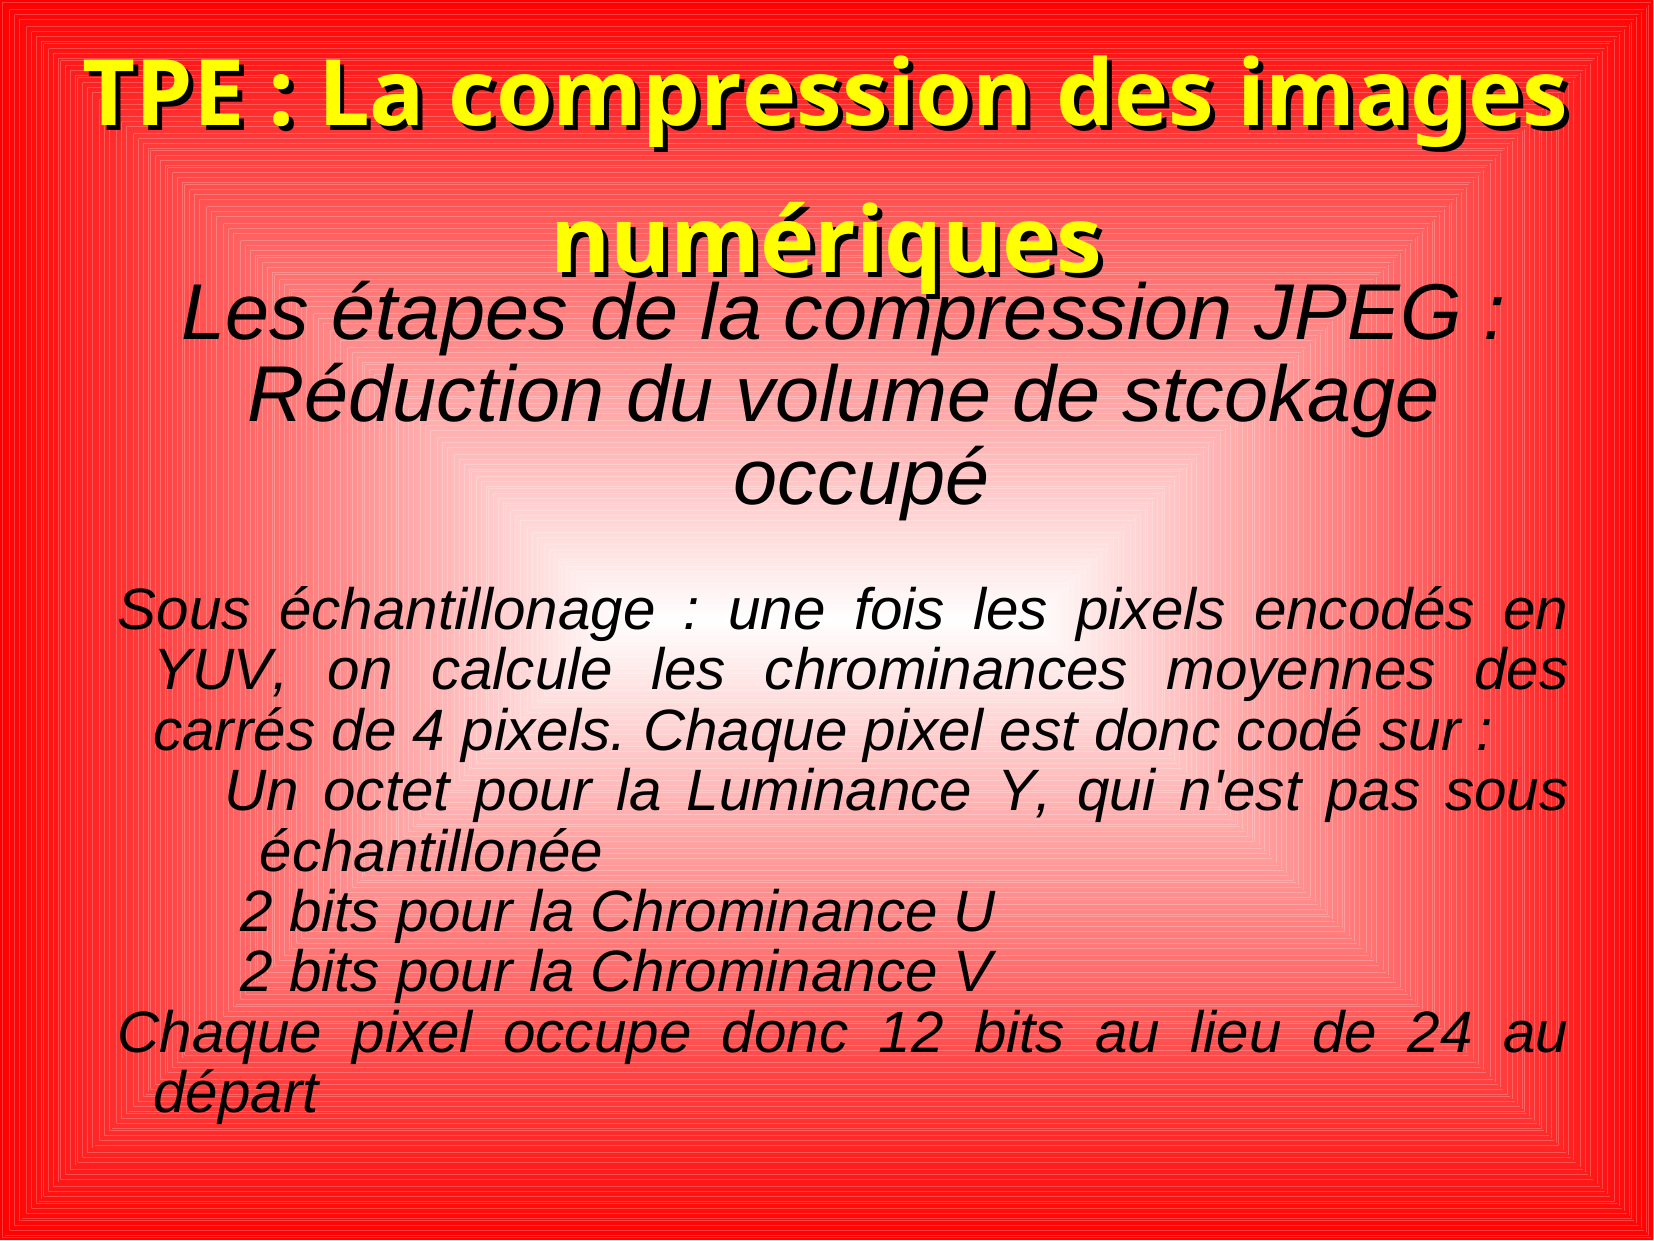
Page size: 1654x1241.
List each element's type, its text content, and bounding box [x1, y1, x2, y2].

subtitle Les étapes de la compression JPEG : Réduction du volume de stcokage occupé Sous échantillonage : une fois les pixels encodés en YUV, on calcule les chrominances moyennes des carrés de 4 pixels. Chaque pixel est donc codé sur : Un octet pour la Luminance Y, qui n'est pas sous échantillonée 2 bits pour la Chrominance U 2 bits pour la Chrominance V Chaque pixel occupe donc 12 bits au lieu de 24 au départ [82, 272, 1571, 1126]
title TPE : La compression des images numériques [82, 14, 1571, 272]
